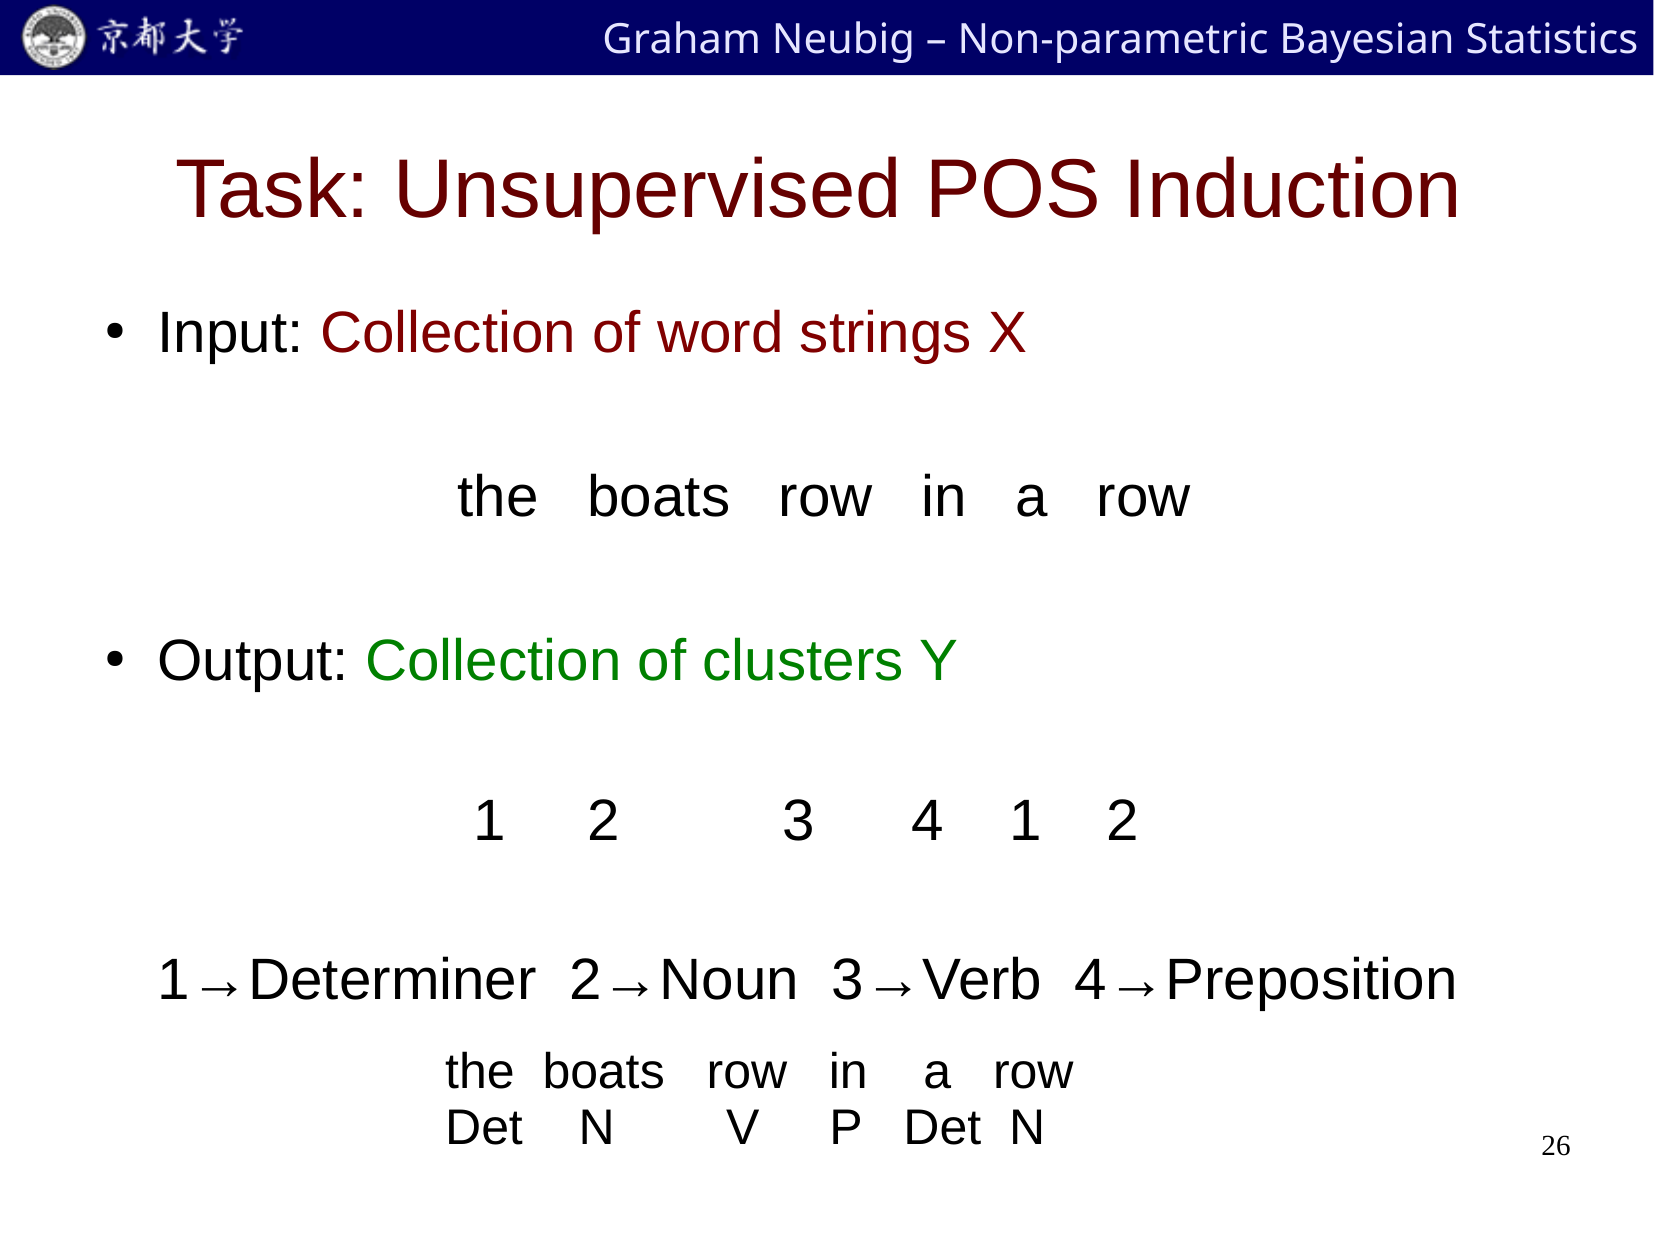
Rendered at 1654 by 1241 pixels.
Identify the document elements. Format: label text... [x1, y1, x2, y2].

title Task: Unsupervised POS Induction [75, 100, 1564, 277]
picture [0, 0, 247, 70]
text_box the boats row in a row Det N V P Det N [412, 1036, 1126, 1163]
list Input: Collection of word strings X the boats row in a row Output: Collection of clusters Y 1 2 3 4 1 2 1→Determiner 2→Noun 3→Verb 4→Preposition [86, 300, 1576, 1104]
